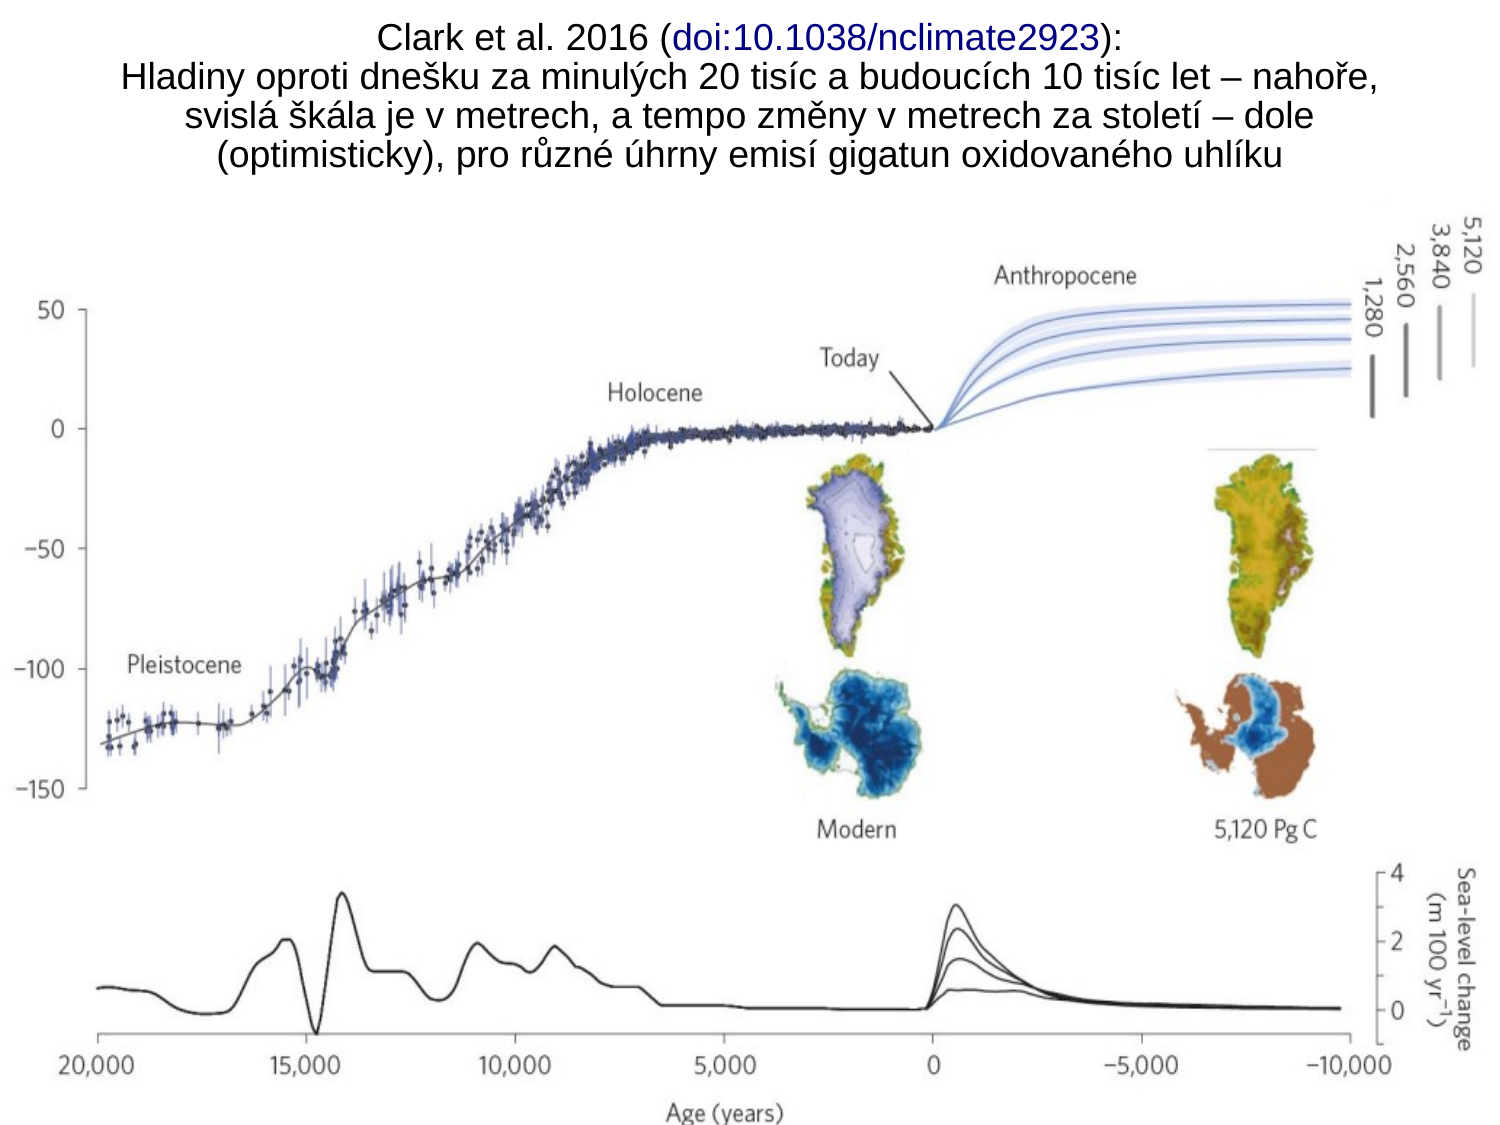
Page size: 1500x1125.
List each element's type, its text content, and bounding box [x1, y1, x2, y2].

title Clark et al. 2016 (doi:10.1038/nclimate2923): Hladiny oproti dnešku za minulých 20 tisíc a budoucích 10 tisíc let – nahoře, svislá škála je v metrech, a tempo změny v metrech za století – dole (optimisticky), pro různé úhrny emisí gigatun oxidovaného uhlíku [75, 0, 1425, 204]
picture [3, 204, 1492, 1125]
